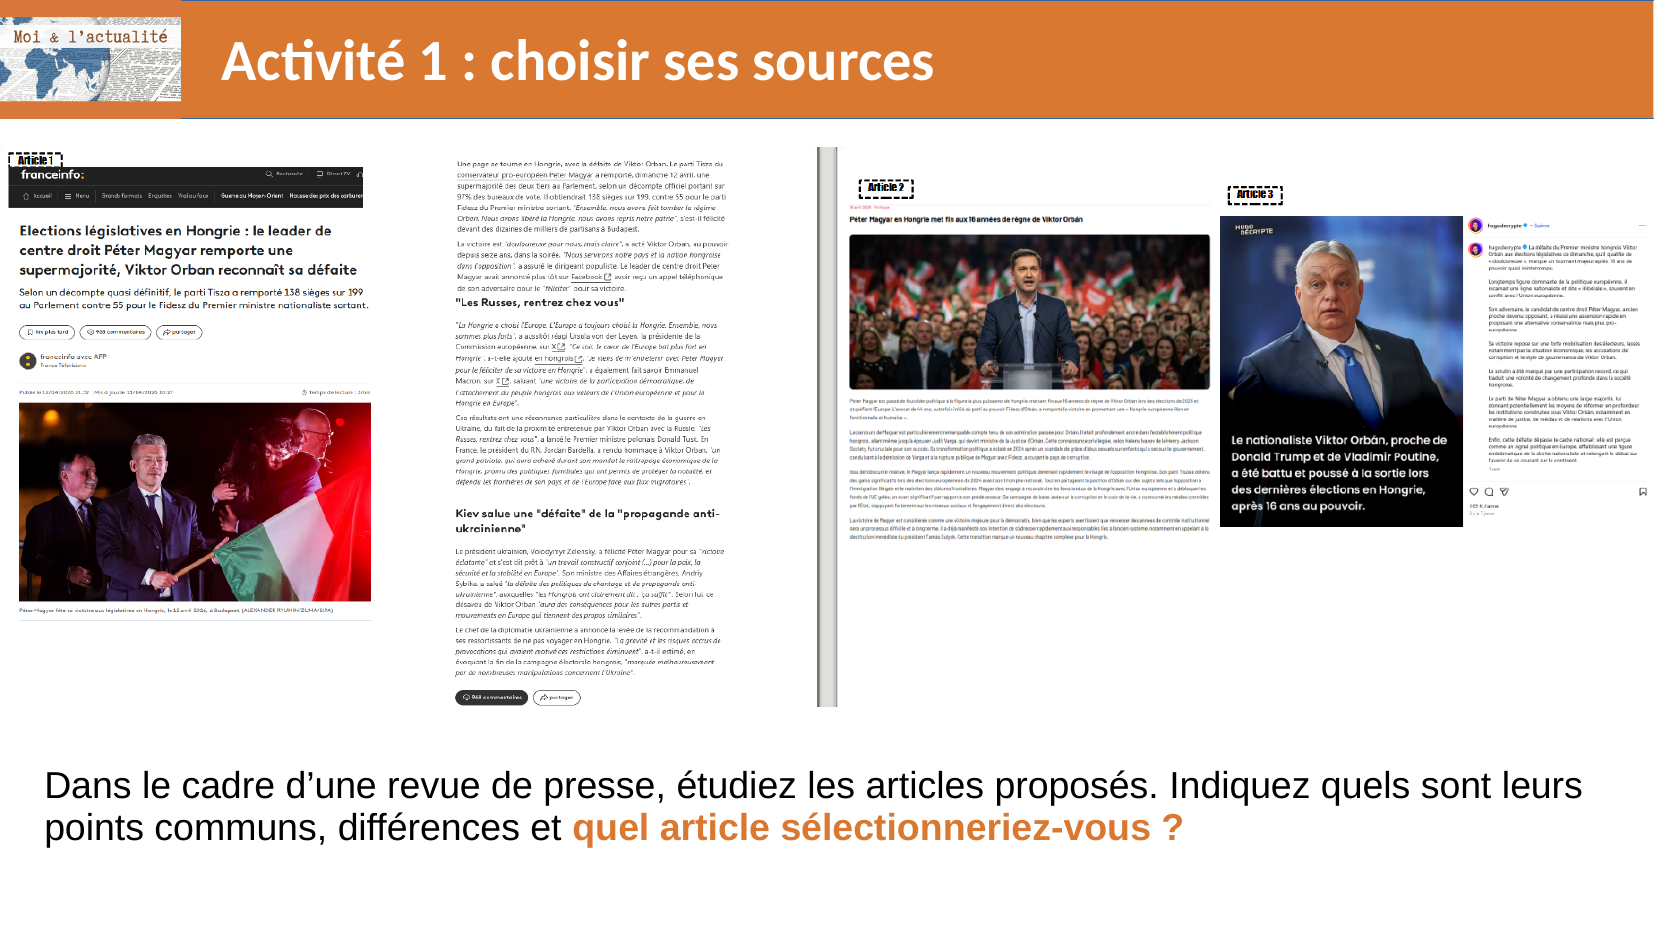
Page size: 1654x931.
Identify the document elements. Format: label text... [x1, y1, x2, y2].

picture [0, 0, 181, 119]
text_box Activité 1 : choisir ses sources [206, 29, 1329, 103]
text_box [181, 0, 1654, 119]
picture [0, 147, 1654, 707]
text_box Dans le cadre d’une revue de presse, étudiez les articles proposés. Indiquez quels sont leurs points communs, différences et quel article sélectionneriez-vous ? [29, 757, 1625, 899]
